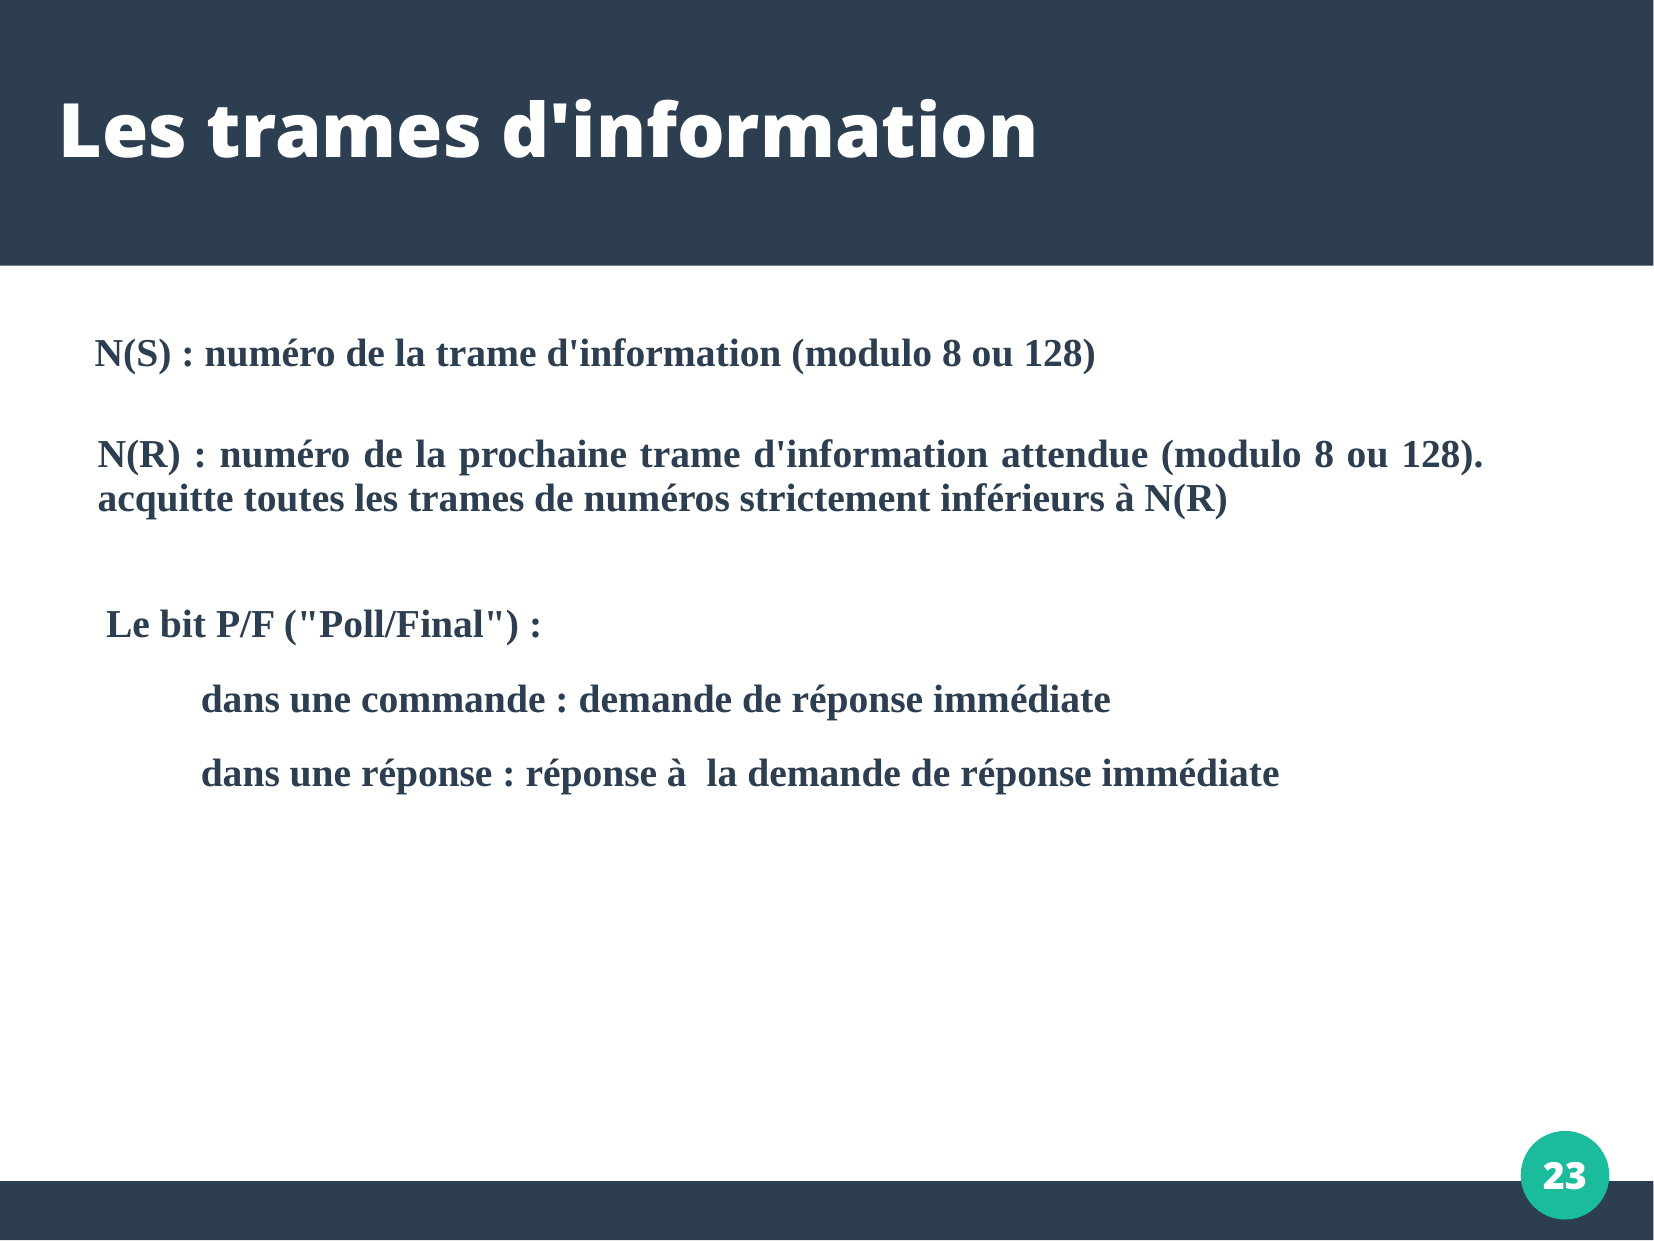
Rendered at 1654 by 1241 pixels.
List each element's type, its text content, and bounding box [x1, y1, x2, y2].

text_box Le bit P/F ("Poll/Final") : [106, 602, 591, 690]
title Les trames d'information [59, 49, 1595, 207]
text_box N(R) : numéro de la prochaine trame d'information attendue (modulo 8 ou 128). acquitte toutes les trames de numéros strictement inférieurs à N(R) [82, 425, 1501, 544]
text_box N(S) : numéro de la trame d'information (modulo 8 ou 128) [94, 330, 1359, 375]
text_box dans une commande : demande de réponse immédiate dans une réponse : réponse à la demande de réponse immédiate [200, 677, 1406, 868]
